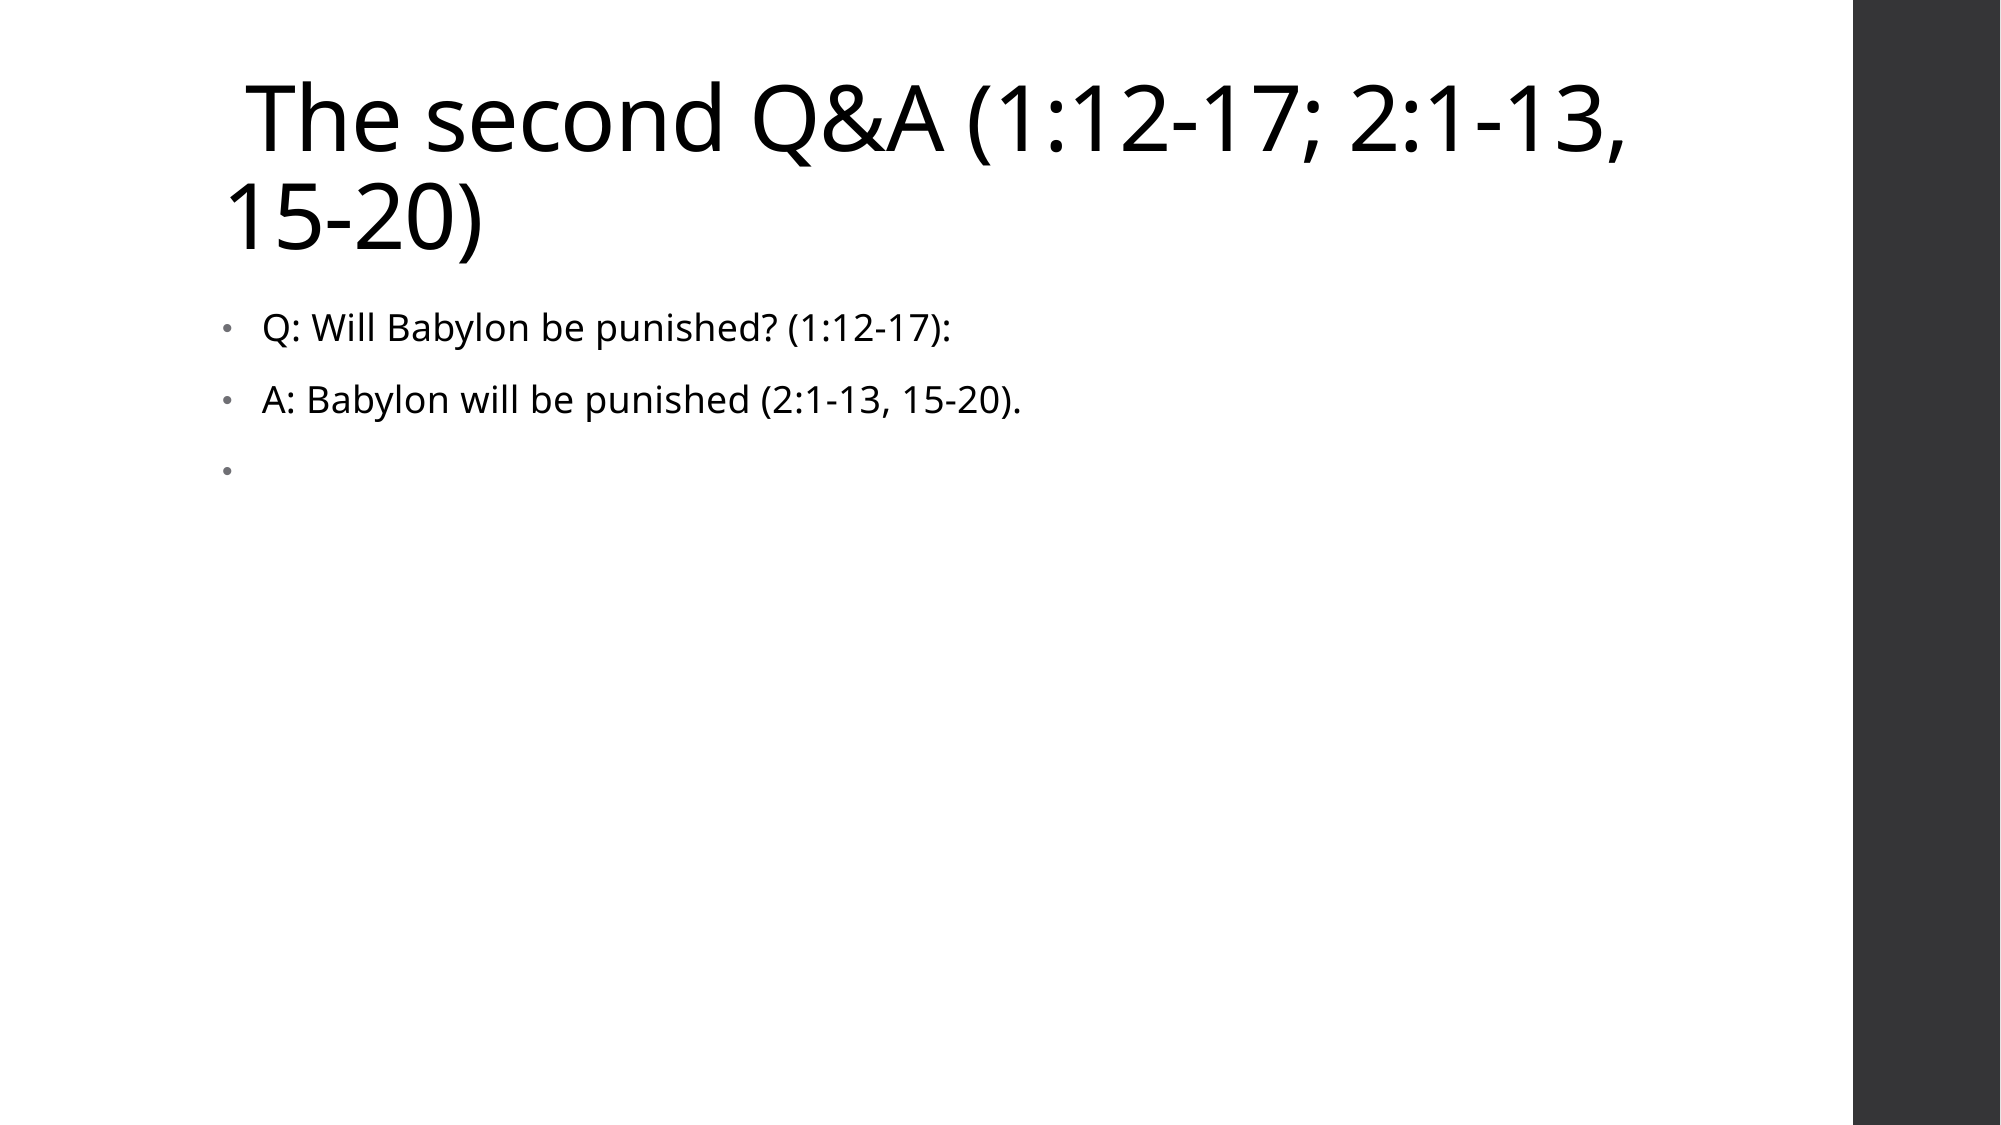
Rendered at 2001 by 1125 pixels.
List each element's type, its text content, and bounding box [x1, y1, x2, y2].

title The second Q&A (1:12-17; 2:1-13, 15-20) [206, 60, 1797, 278]
list Q: Will Babylon be punished? (1:12-17): A: Babylon will be punished (2:1-13, 15-20). [206, 299, 1617, 1014]
